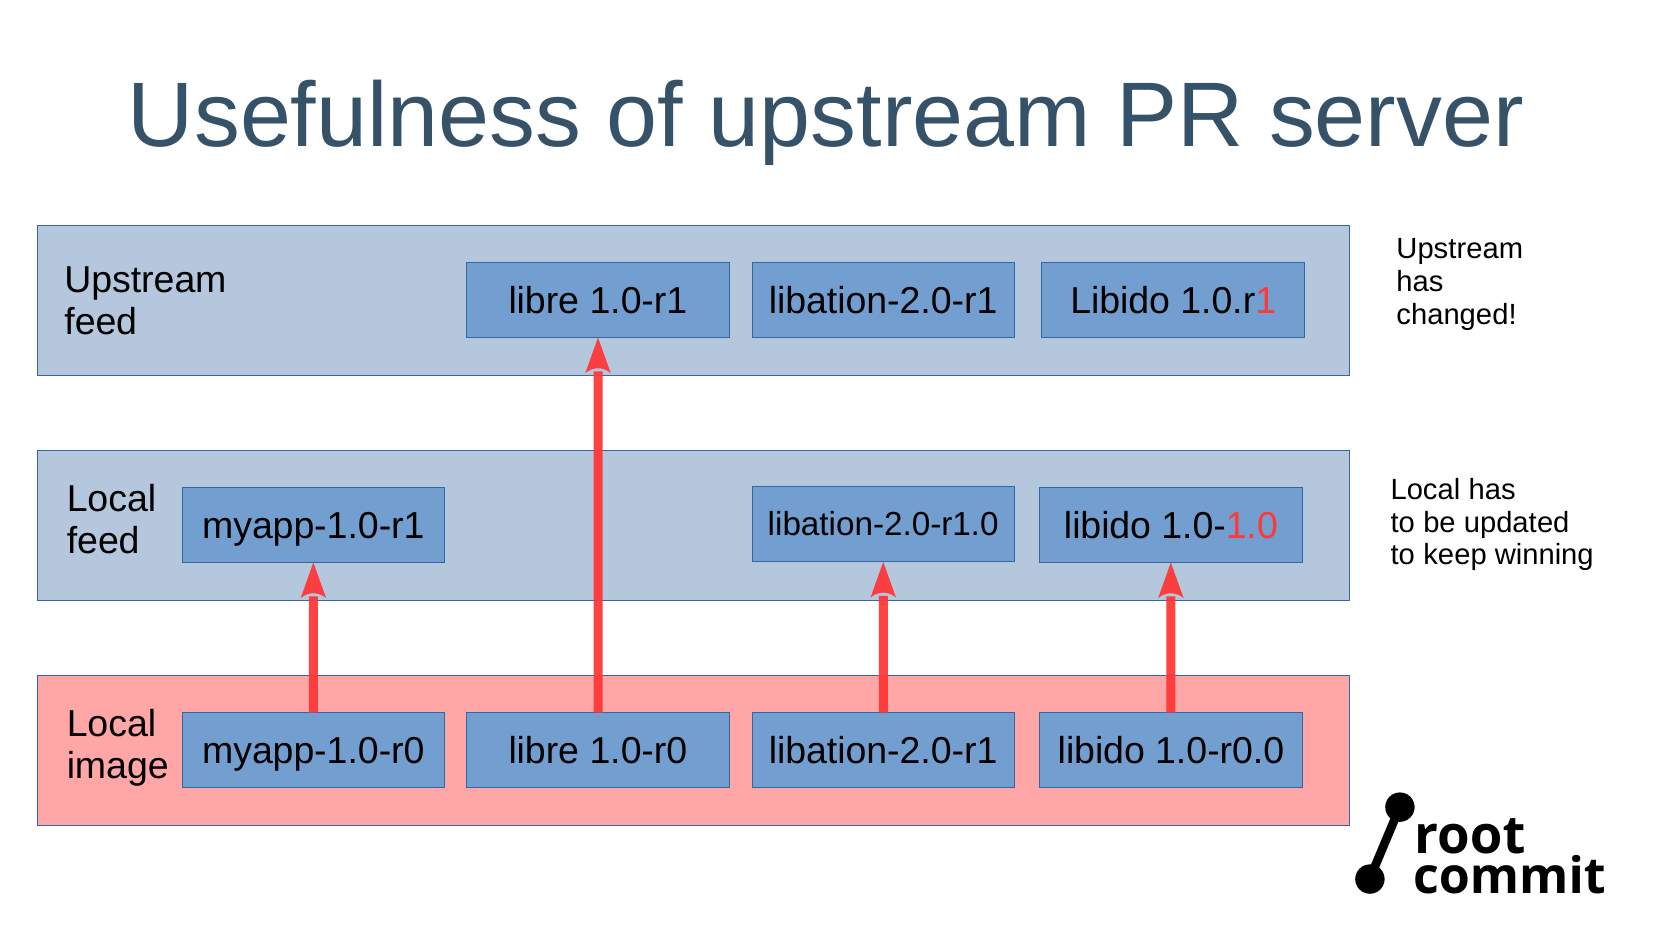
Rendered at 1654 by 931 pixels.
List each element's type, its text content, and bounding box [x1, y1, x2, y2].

text_box libido 1.0-1.0 [1039, 487, 1303, 563]
text_box myapp-1.0-r1 [182, 487, 445, 563]
text_box libation-2.0-r1.0 [752, 486, 1015, 562]
text_box [37, 225, 1350, 376]
text_box Local feed [52, 469, 172, 587]
text_box Upstream feed [49, 250, 242, 350]
text_box Upstream has changed! [1381, 225, 1538, 339]
title Usefulness of upstream PR server [82, 37, 1571, 193]
text_box [603, 450, 1350, 601]
text_box libre 1.0-r0 [466, 712, 730, 788]
text_box myapp-1.0-r0 [182, 712, 445, 788]
text_box libre 1.0-r1 [466, 262, 730, 338]
text_box Local image [52, 694, 184, 794]
text_box libation-2.0-r1 [752, 262, 1015, 338]
text_box Libido 1.0.r1 [1041, 262, 1305, 338]
text_box [37, 675, 1350, 826]
text_box libido 1.0-r0.0 [1039, 712, 1303, 788]
text_box Local has to be updated to keep winning [1375, 465, 1609, 579]
text_box [37, 450, 593, 601]
text_box libation-2.0-r1 [752, 712, 1015, 788]
